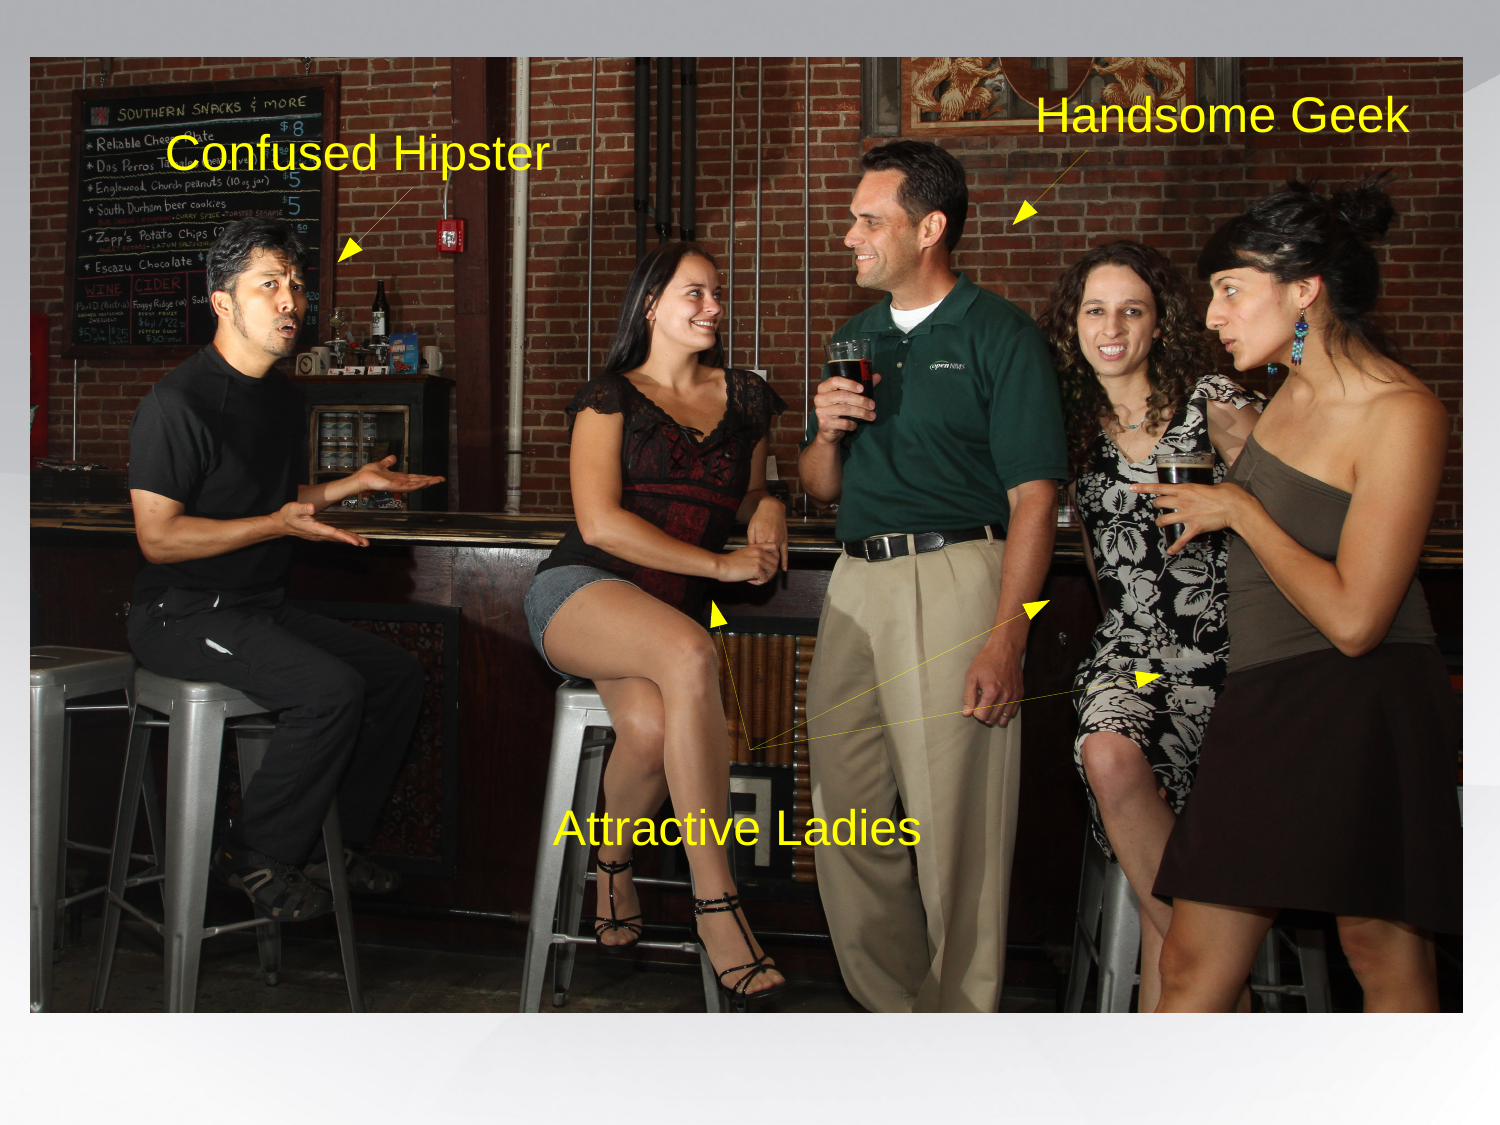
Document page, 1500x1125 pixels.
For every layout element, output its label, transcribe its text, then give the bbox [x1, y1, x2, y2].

text_box Handsome Geek [1020, 75, 1426, 150]
picture [0, 0, 1500, 1125]
text_box Attractive Ladies [538, 787, 938, 863]
text_box Confused Hipster [150, 112, 567, 188]
